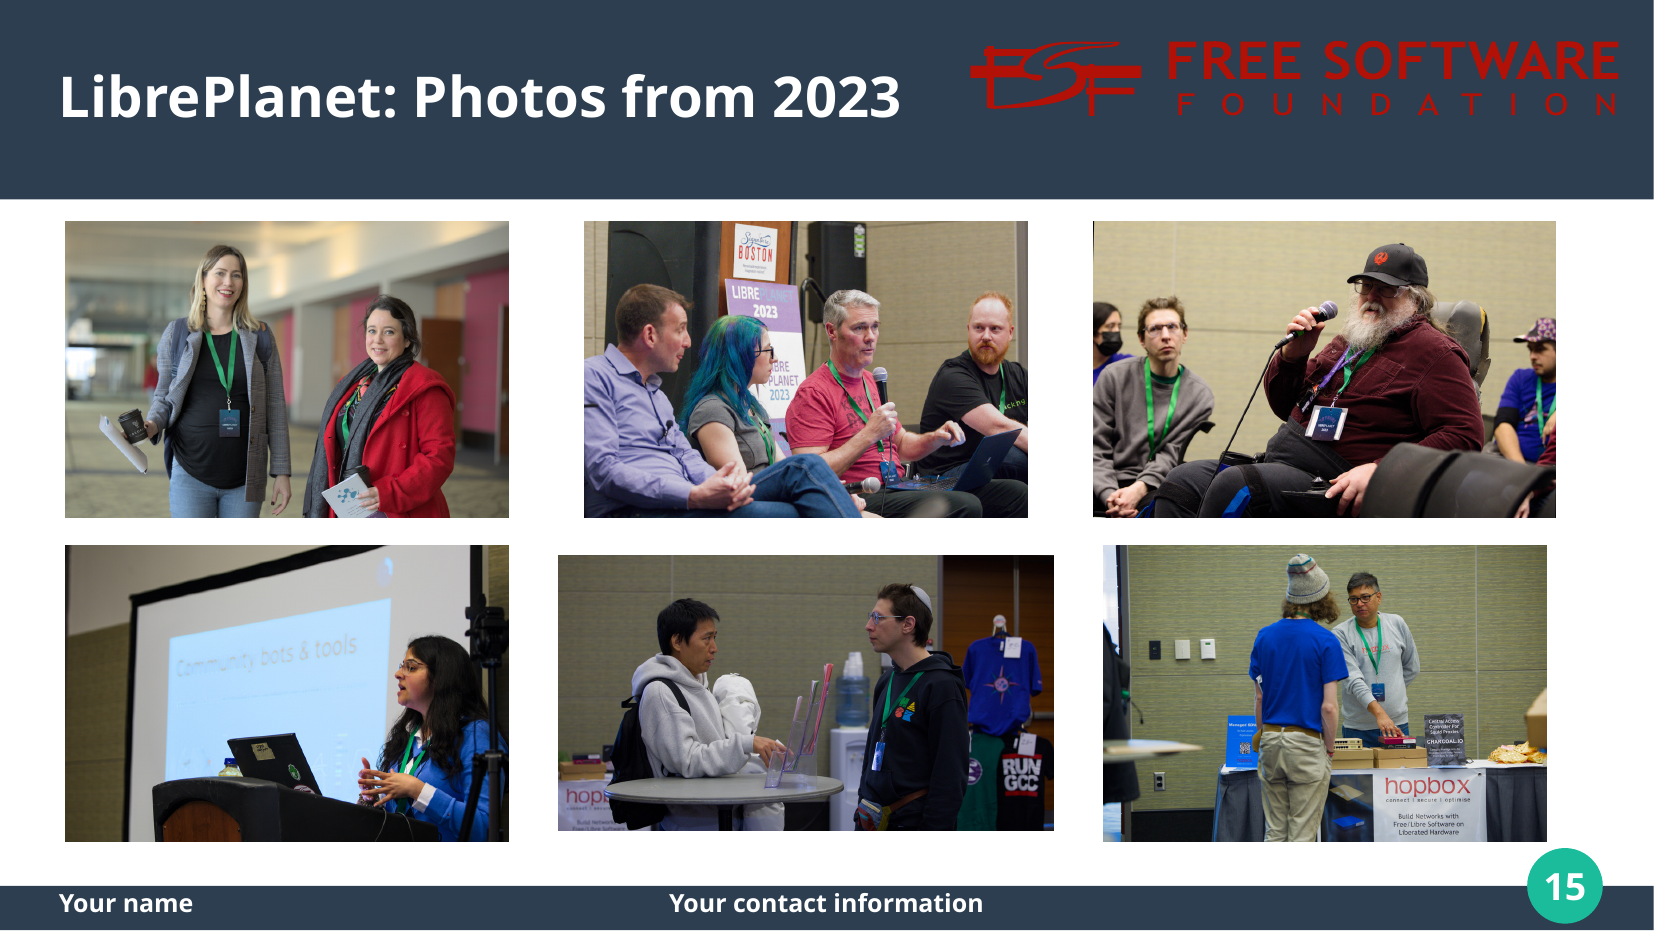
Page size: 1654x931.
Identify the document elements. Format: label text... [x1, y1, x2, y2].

picture [1093, 221, 1556, 518]
title LibrePlanet: Photos from 2023 [59, 37, 938, 155]
picture [65, 545, 509, 842]
picture [584, 221, 1028, 518]
picture [65, 221, 509, 518]
picture [558, 555, 1054, 831]
picture [1103, 545, 1547, 842]
